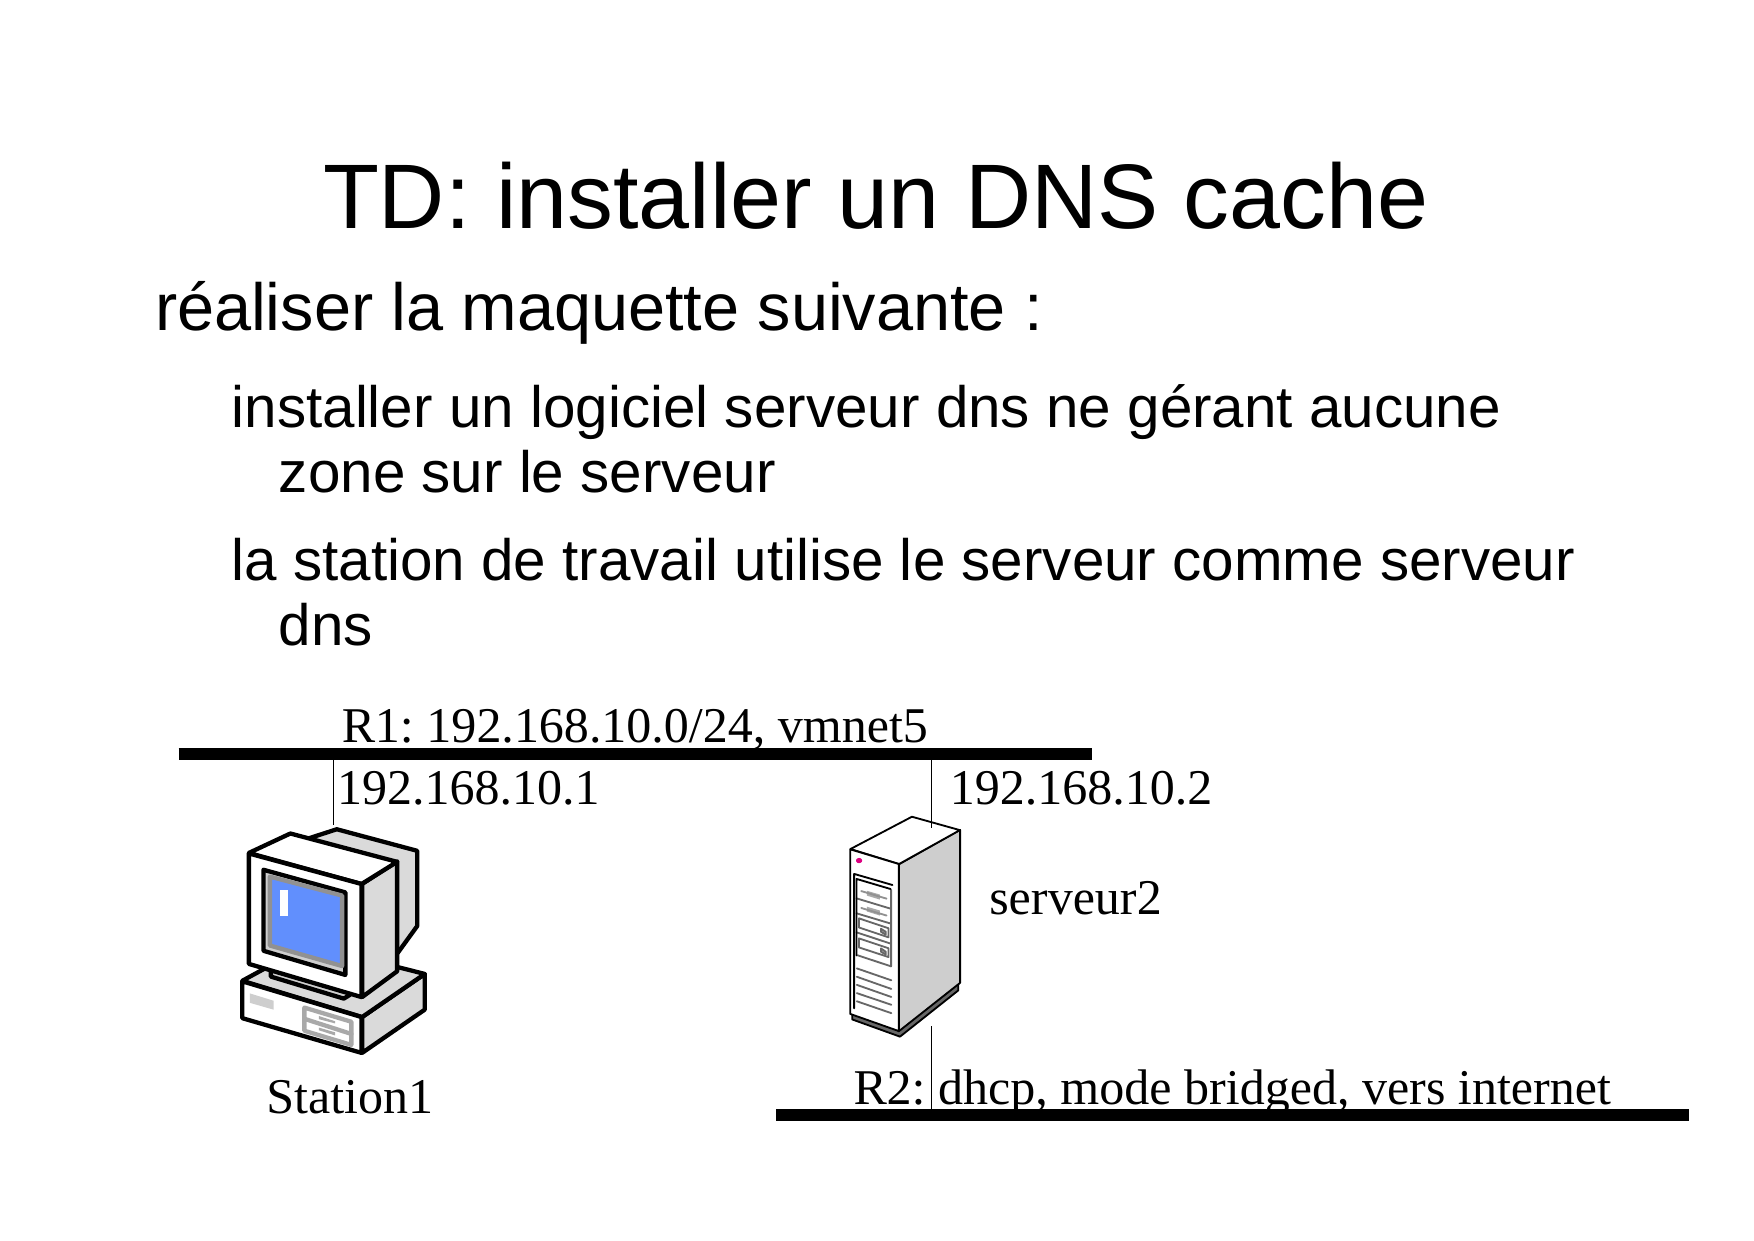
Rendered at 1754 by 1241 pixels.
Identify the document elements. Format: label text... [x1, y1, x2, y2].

list réaliser la maquette suivante : installer un logiciel serveur dns ne gérant aucune zone sur le serveur la station de travail utilise le serveur comme serveur dns [137, 270, 1600, 718]
text_box 192.168.10.2 [949, 759, 1213, 821]
text_box 192.168.10.1 [337, 759, 600, 821]
picture [238, 825, 429, 1057]
picture [848, 814, 962, 1039]
title TD: installer un DNS cache [145, 102, 1608, 291]
text_box Station1 [266, 1069, 434, 1130]
text_box serveur2 [989, 870, 1163, 931]
